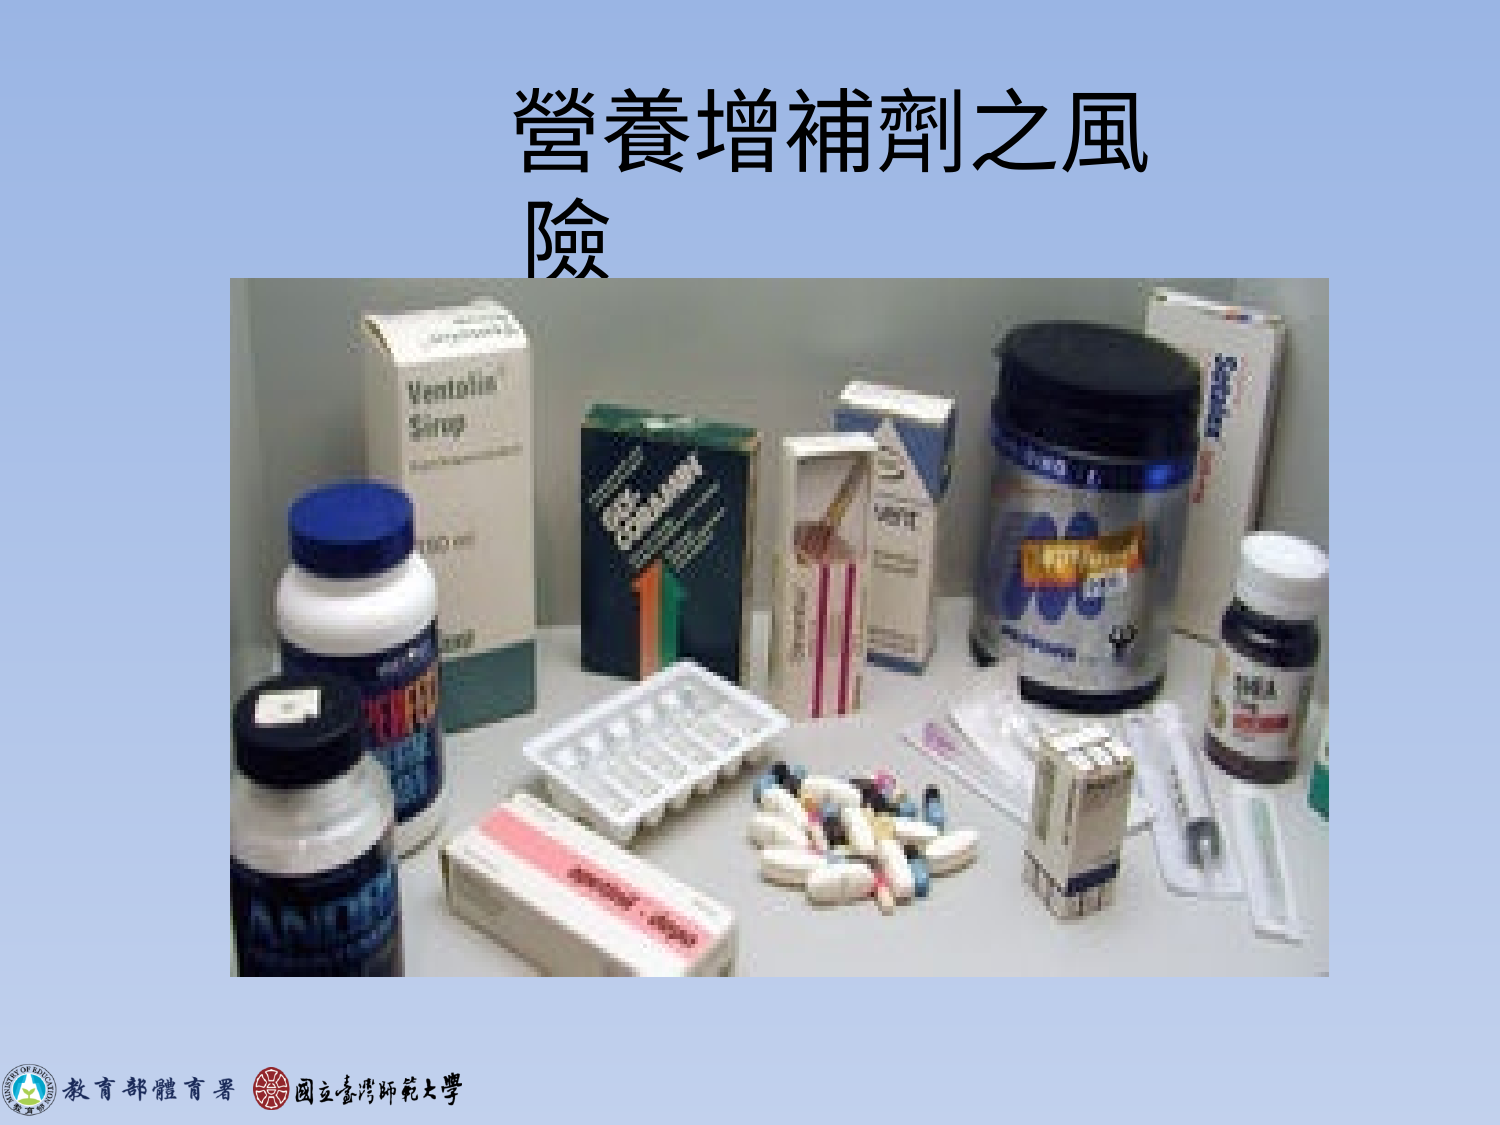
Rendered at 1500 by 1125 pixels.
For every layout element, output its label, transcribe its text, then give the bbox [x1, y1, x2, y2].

title 營養增補劑之風險 [0, 66, 1211, 217]
picture [230, 278, 1329, 977]
